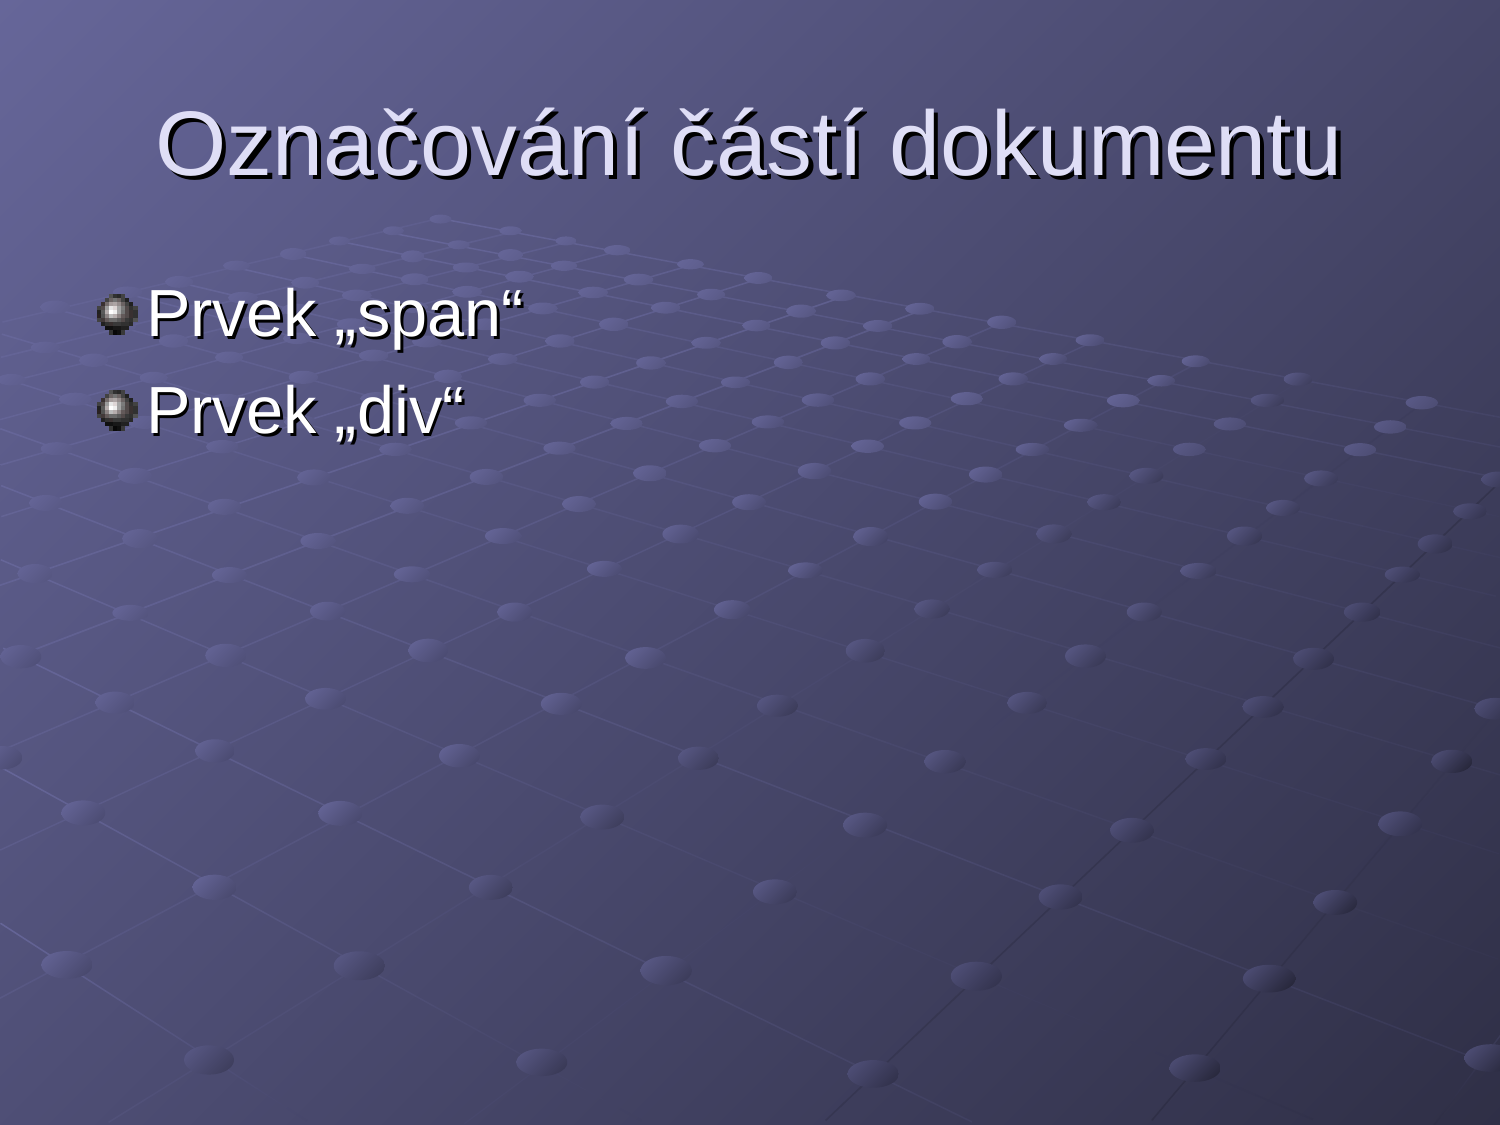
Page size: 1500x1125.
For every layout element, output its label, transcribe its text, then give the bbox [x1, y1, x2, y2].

list Prvek „span“ Prvek „div“ [75, 262, 1426, 1007]
title Označování částí dokumentu [75, 45, 1426, 233]
